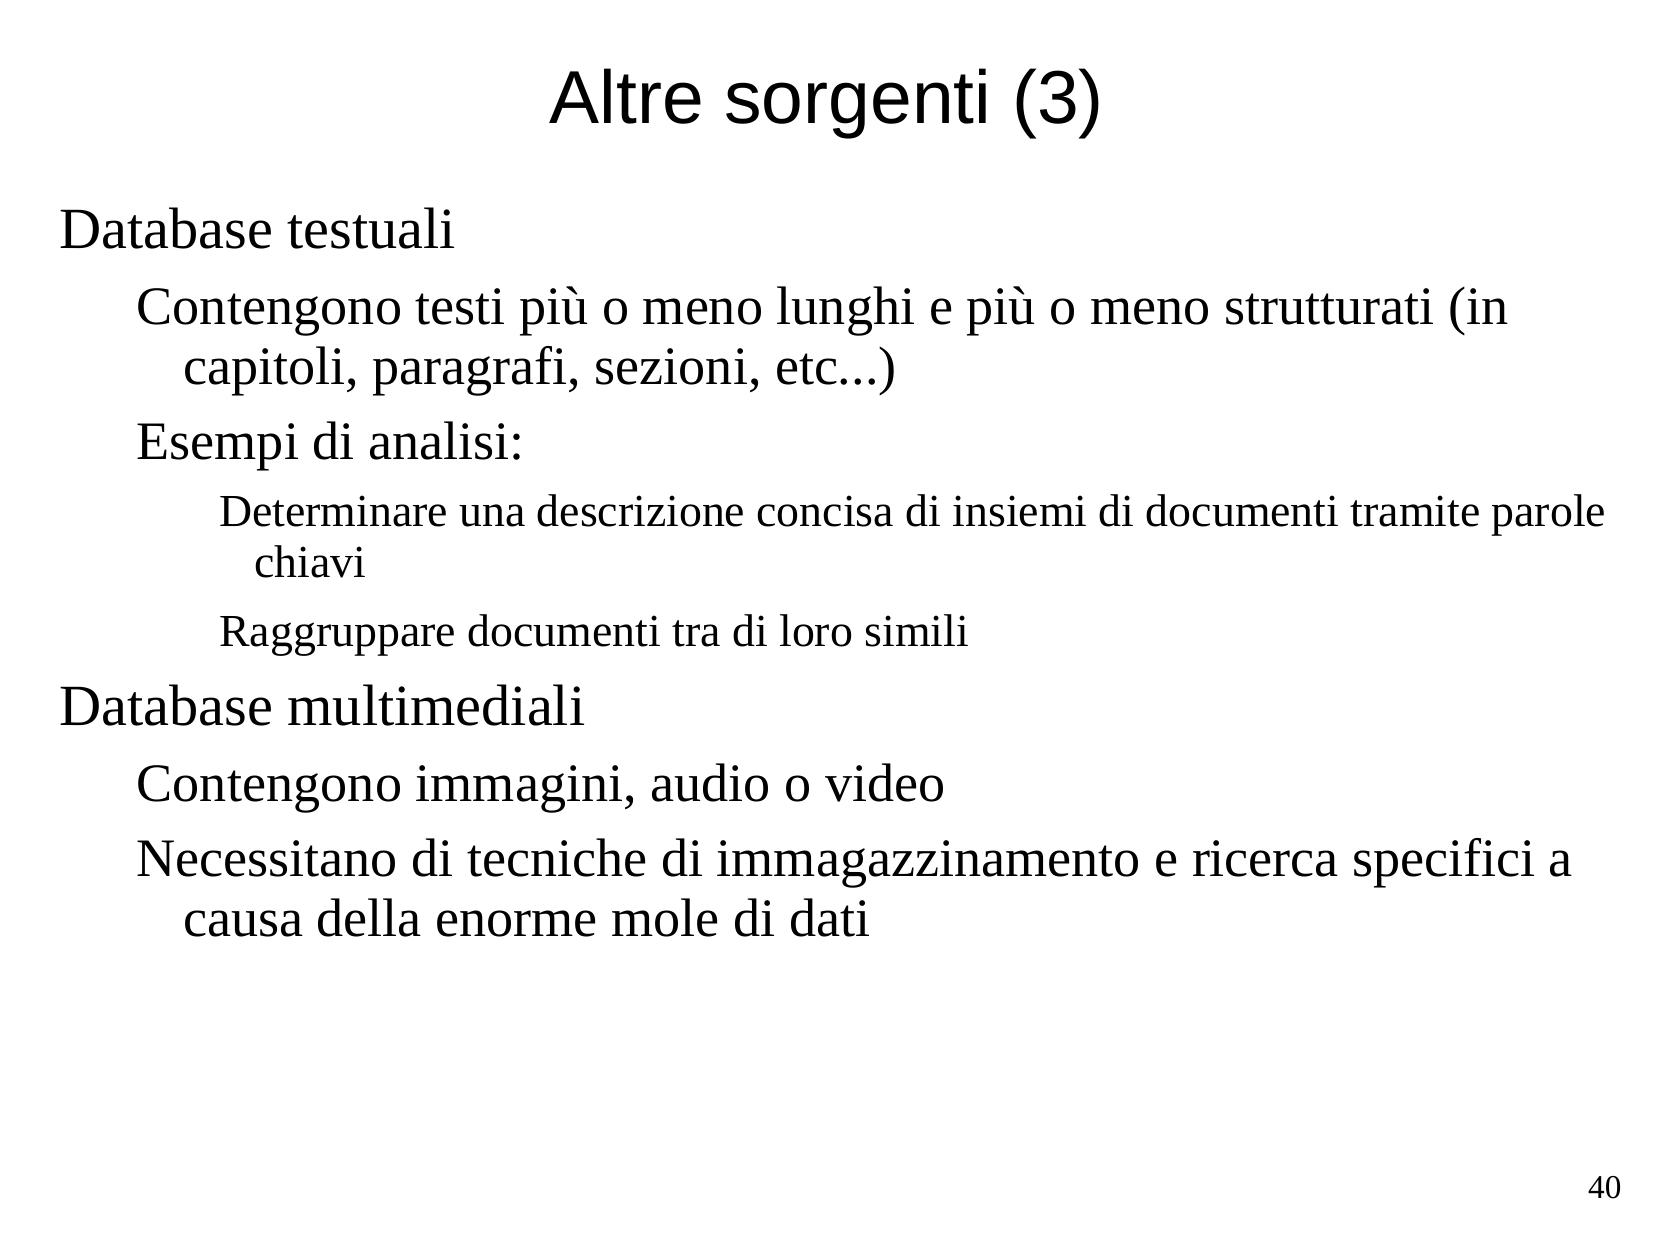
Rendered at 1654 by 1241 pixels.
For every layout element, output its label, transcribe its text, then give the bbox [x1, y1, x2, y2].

title Altre sorgenti (3) [37, 30, 1617, 166]
list Database testuali Contengono testi più o meno lunghi e più o meno strutturati (in capitoli, paragrafi, sezioni, etc...) Esempi di analisi: Determinare una descrizione concisa di insiemi di documenti tramite parole chiavi Raggruppare documenti tra di loro simili Database multimediali Contengono immagini, audio o video Necessitano di tecniche di immagazzinamento e ricerca specifici a causa della enorme mole di dati [42, 196, 1612, 1187]
